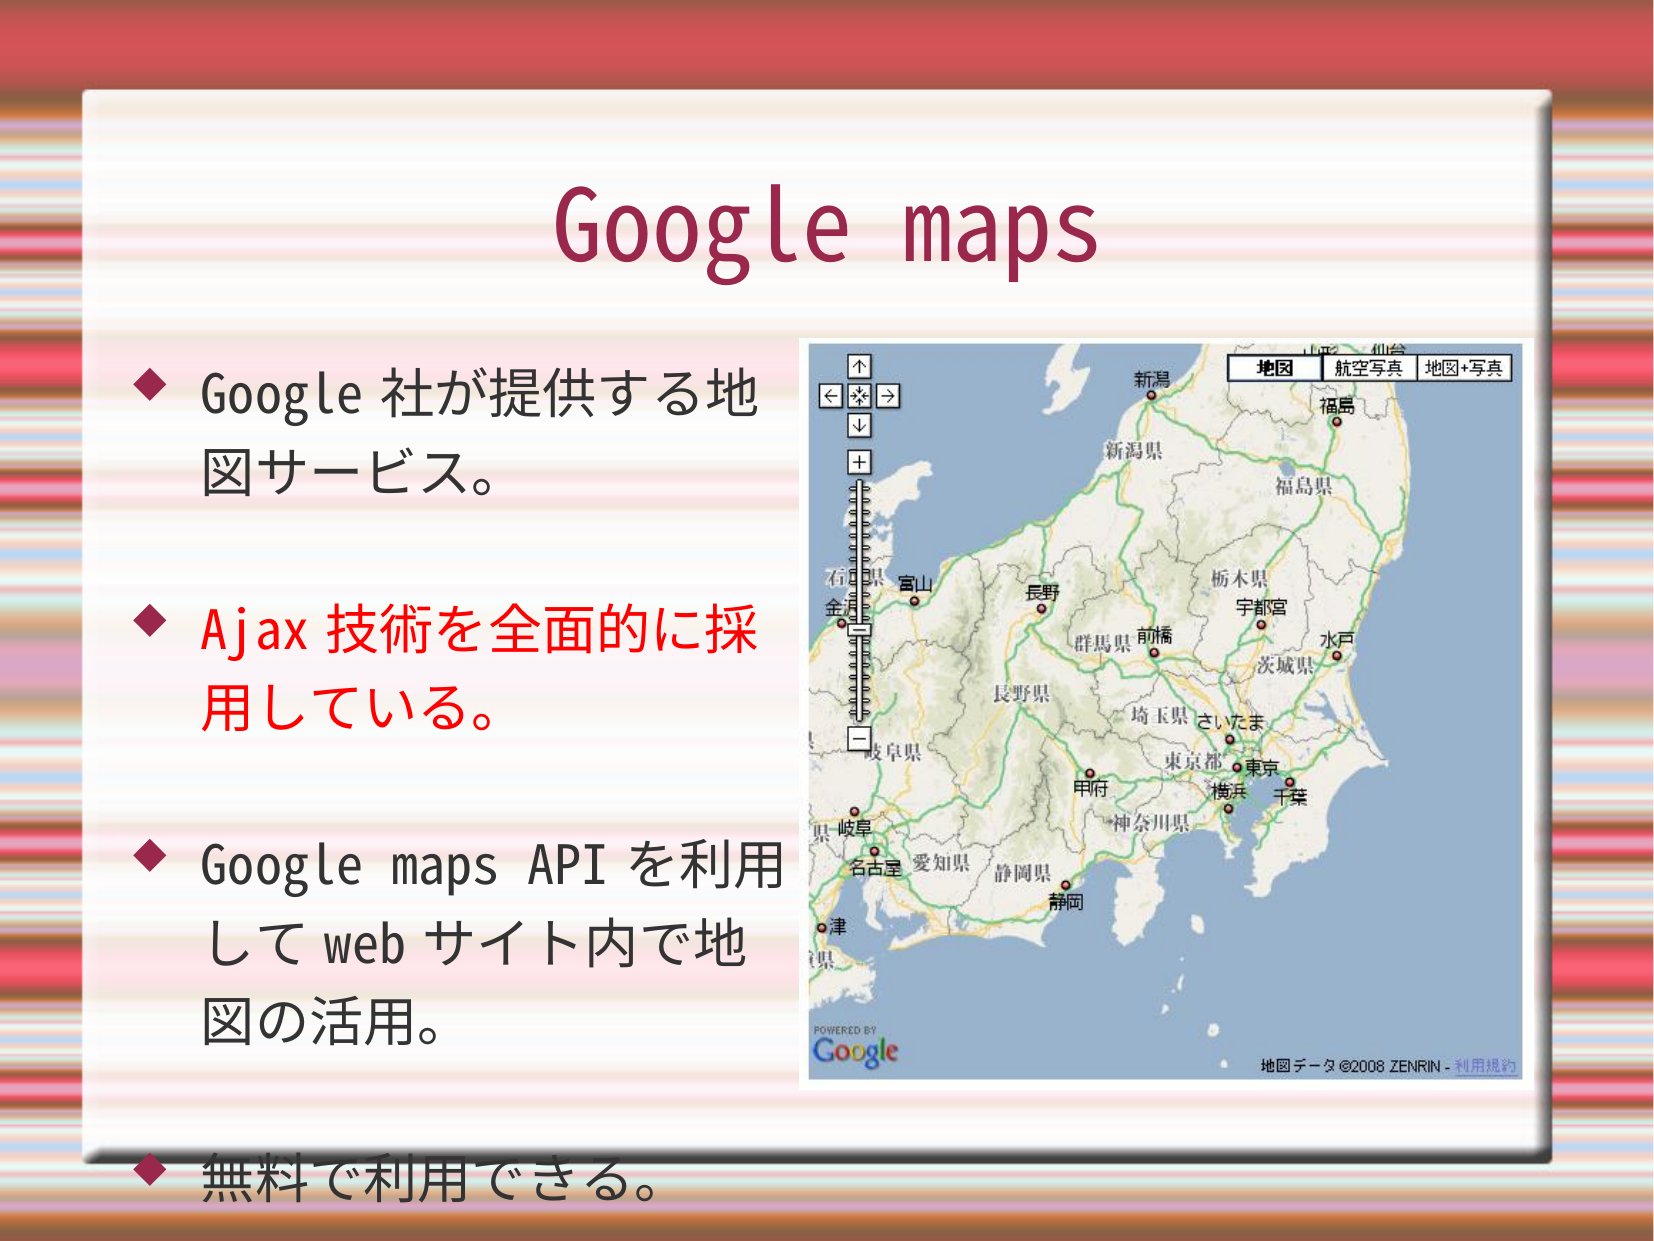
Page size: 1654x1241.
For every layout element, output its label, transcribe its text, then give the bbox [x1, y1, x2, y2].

title Google maps [121, 114, 1534, 322]
picture [0, 0, 1654, 1241]
list Google社が提供する地図サービス。 Ajax技術を全面的に採用している。 Google maps APIを利用してwebサイト内で地図の活用。 無料で利用できる。 [118, 350, 798, 1133]
